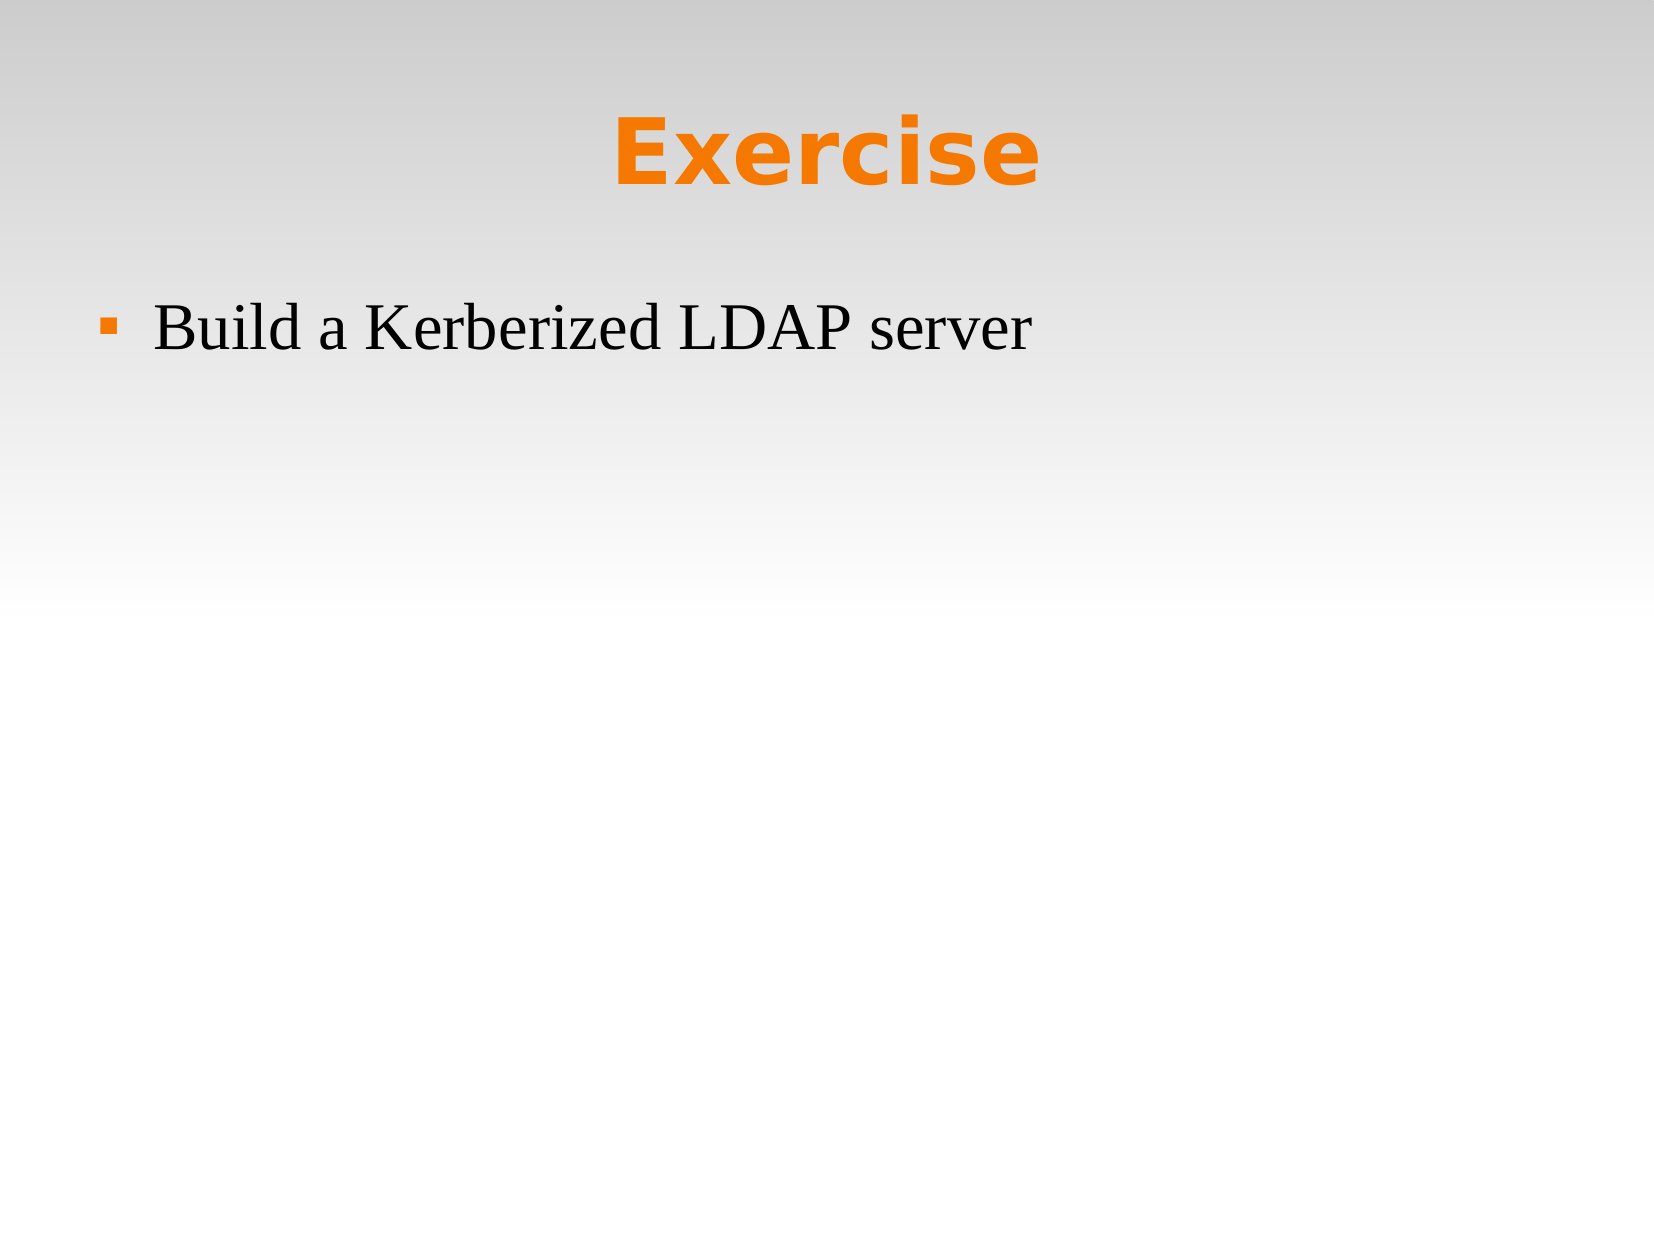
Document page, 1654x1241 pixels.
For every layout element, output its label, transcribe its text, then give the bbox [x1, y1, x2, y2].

list Build a Kerberized LDAP server [82, 290, 1571, 1094]
title Exercise [82, 56, 1571, 250]
